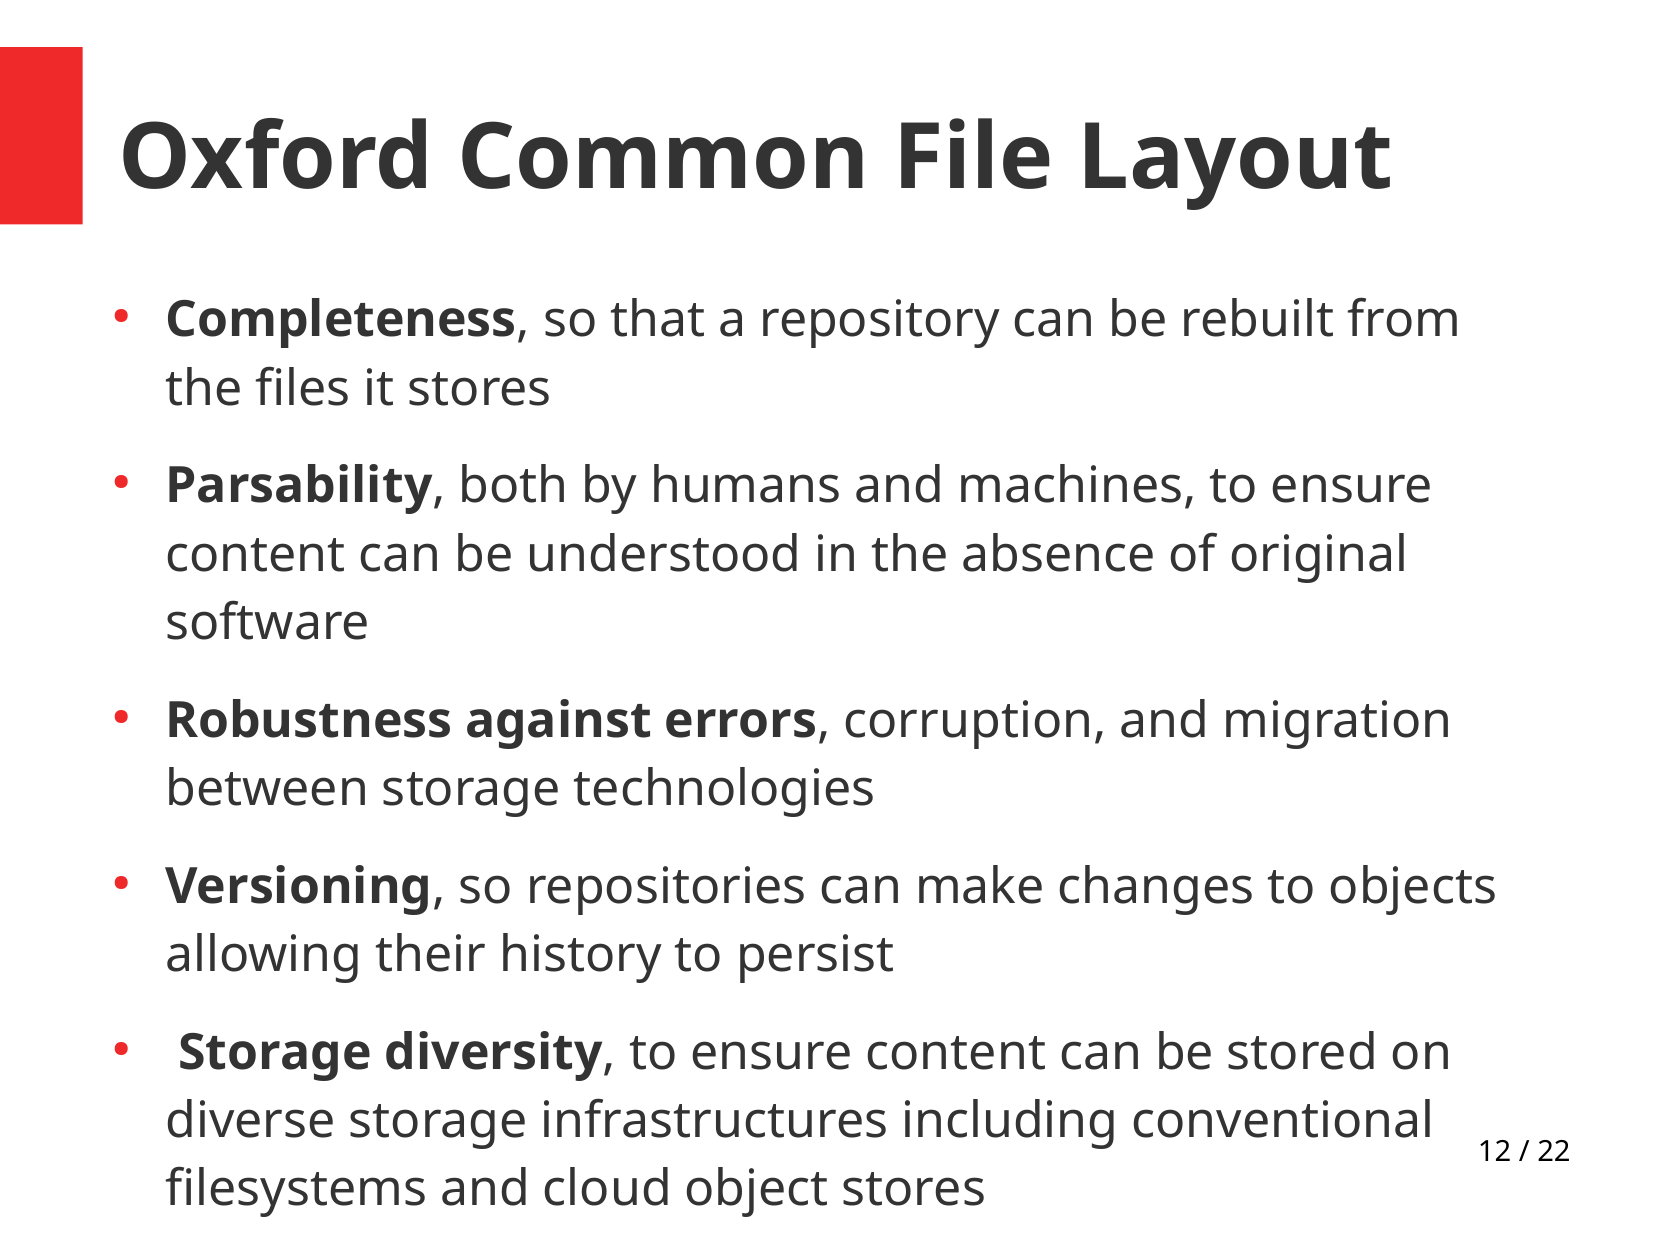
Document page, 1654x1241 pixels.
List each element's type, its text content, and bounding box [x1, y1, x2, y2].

title Oxford Common File Layout [118, 49, 1571, 257]
list Completeness, so that a repository can be rebuilt from the files it stores Parsability, both by humans and machines, to ensure content can be understood in the absence of original software Robustness against errors, corruption, and migration between storage technologies Versioning, so repositories can make changes to objects allowing their history to persist Storage diversity, to ensure content can be stored on diverse storage infrastructures including conventional filesystems and cloud object stores [94, 283, 1512, 662]
